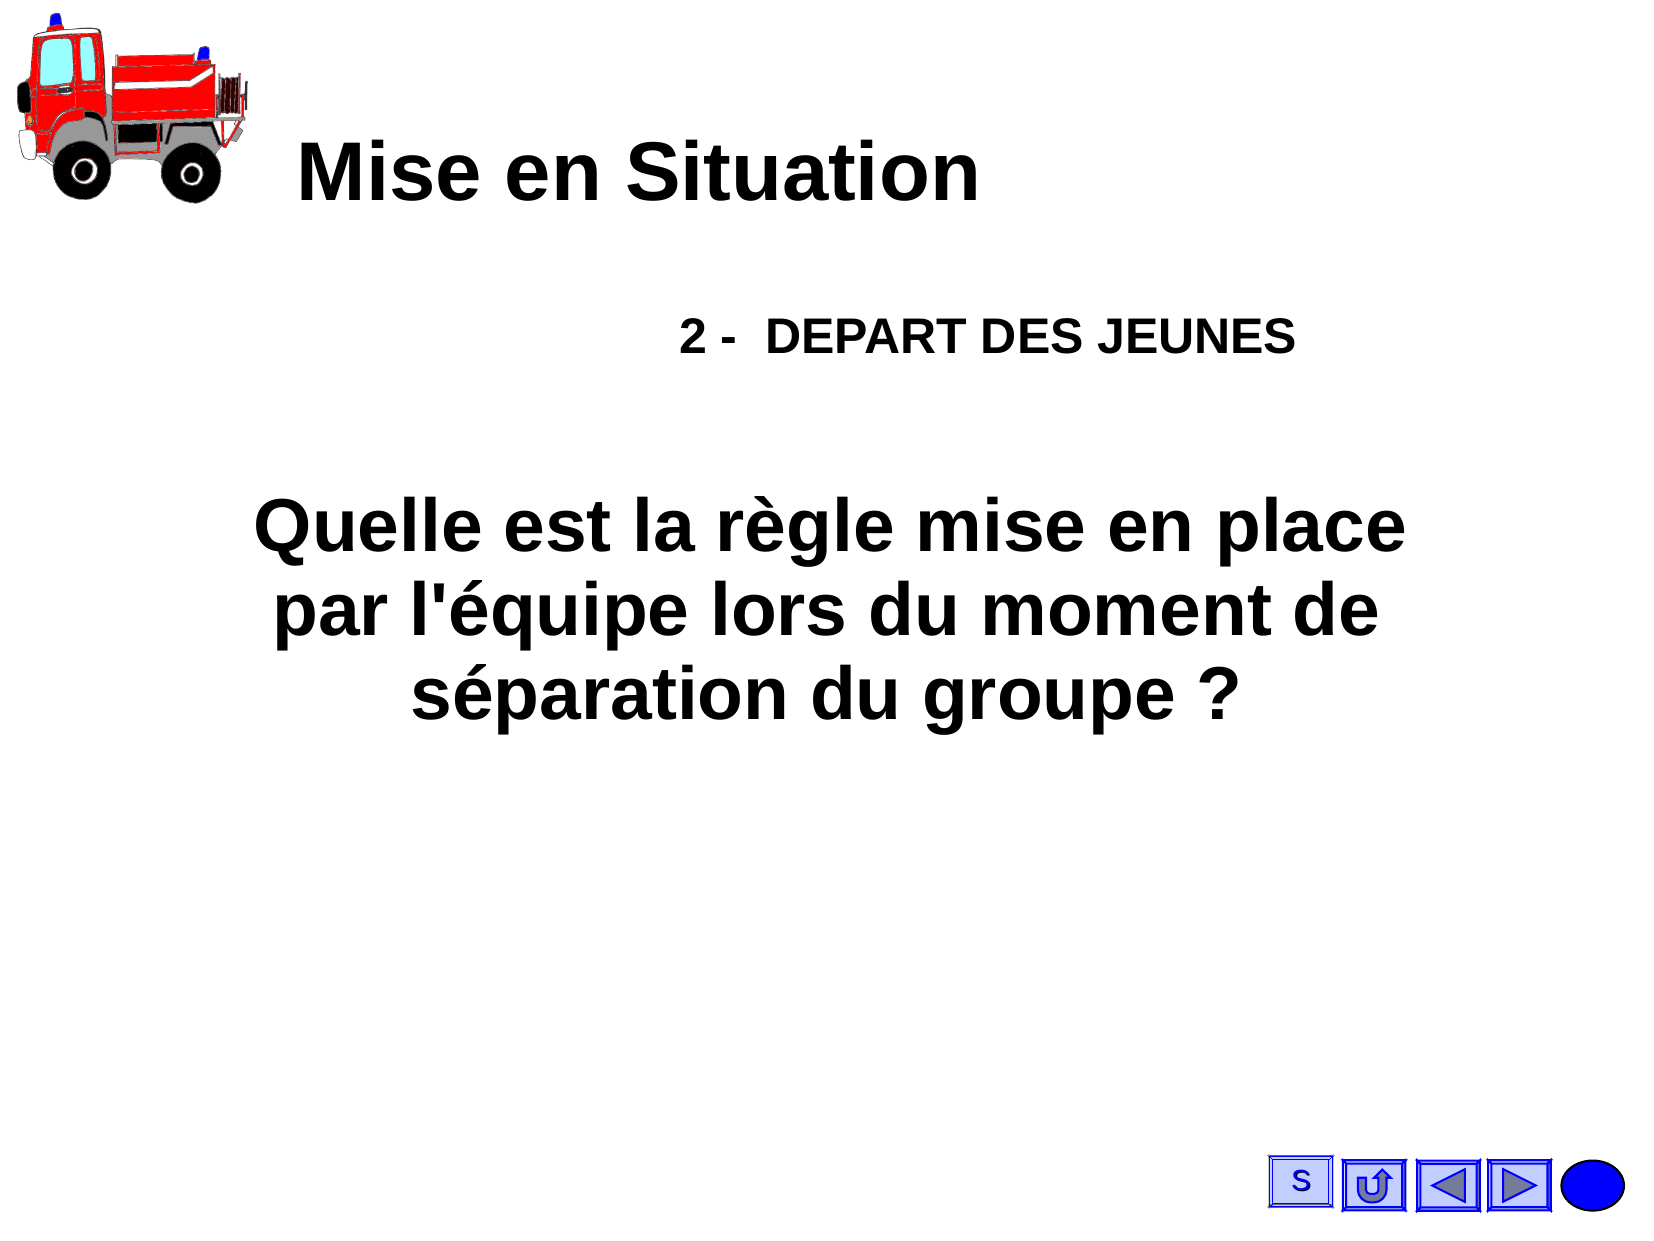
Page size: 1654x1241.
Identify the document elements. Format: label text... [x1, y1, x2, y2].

text_box 2 - DEPART DES JEUNES [679, 308, 1447, 414]
text_box [1561, 1160, 1625, 1211]
list Quelle est la règle mise en place par l'équipe lors du moment de séparation du groupe ? [177, 413, 1477, 807]
picture [8, 8, 257, 216]
text_box Mise en Situation [281, 118, 1020, 227]
